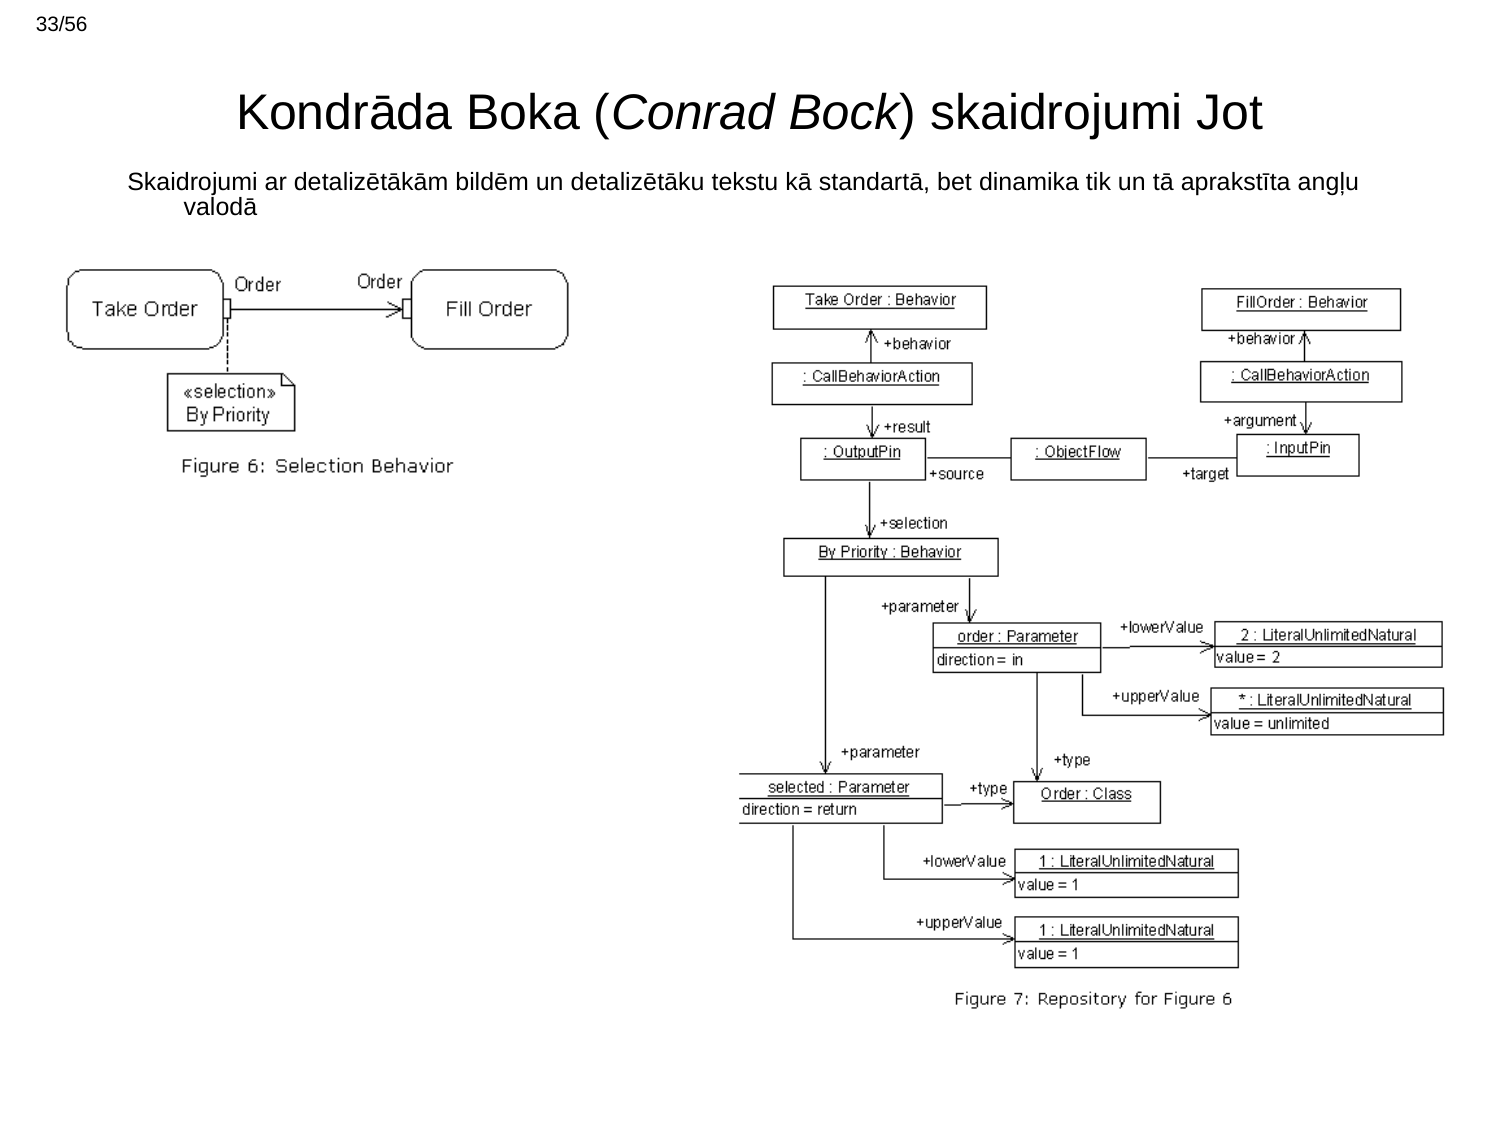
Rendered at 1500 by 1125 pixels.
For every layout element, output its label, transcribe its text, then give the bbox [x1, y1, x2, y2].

chart [62, 249, 576, 480]
chart [725, 275, 1452, 1010]
list Skaidrojumi ar detalizētākām bildēm un detalizētāku tekstu kā standartā, bet dinamika tik un tā aprakstīta angļu valodā [112, 162, 1388, 232]
title Kondrāda Boka (Conrad Bock) skaidrojumi Jot [112, 62, 1388, 162]
